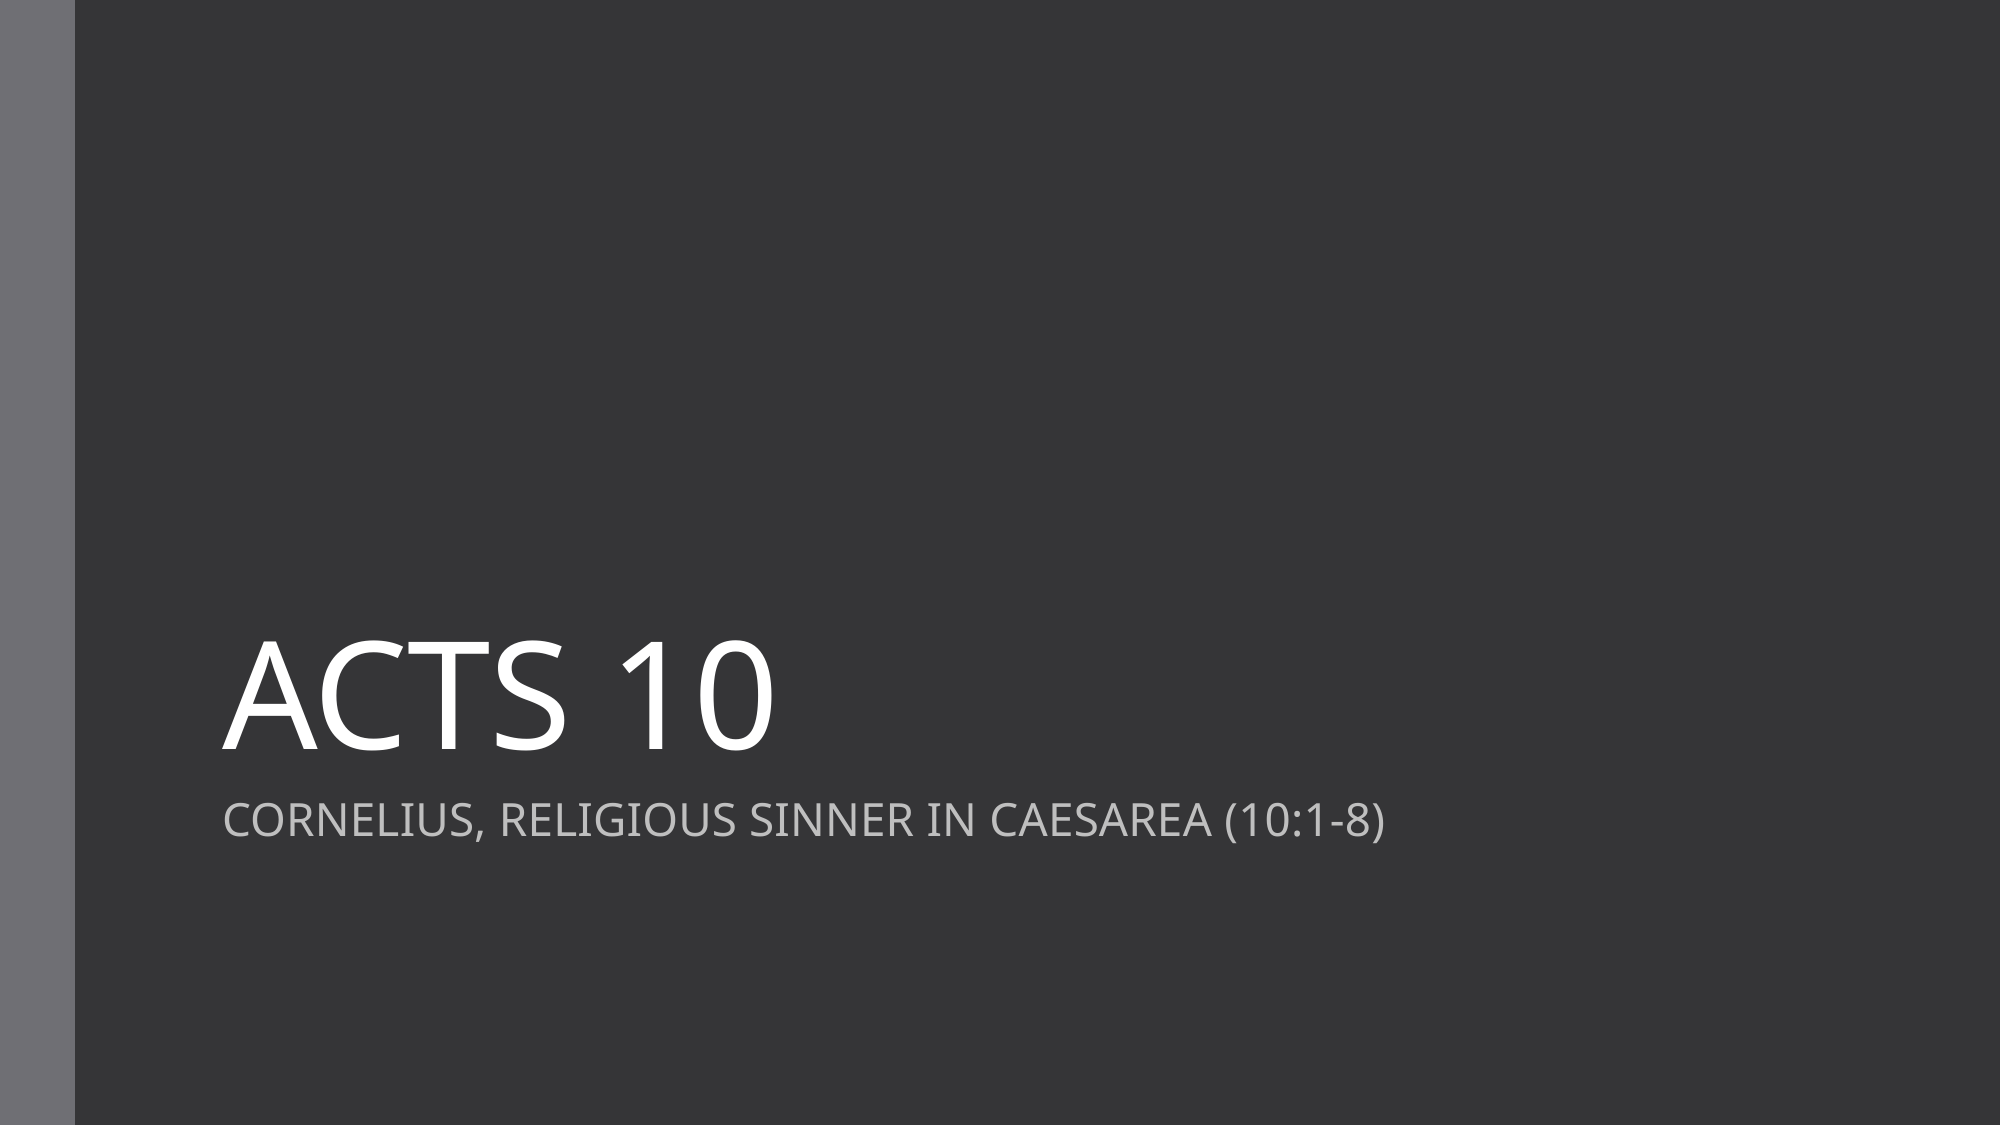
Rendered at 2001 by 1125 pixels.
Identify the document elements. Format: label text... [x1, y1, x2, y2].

subtitle CORNELIUS, RELIGIOUS SINNER IN CAESAREA (10:1-8) [206, 787, 1752, 1066]
title ACTS 10 [206, 124, 1752, 787]
